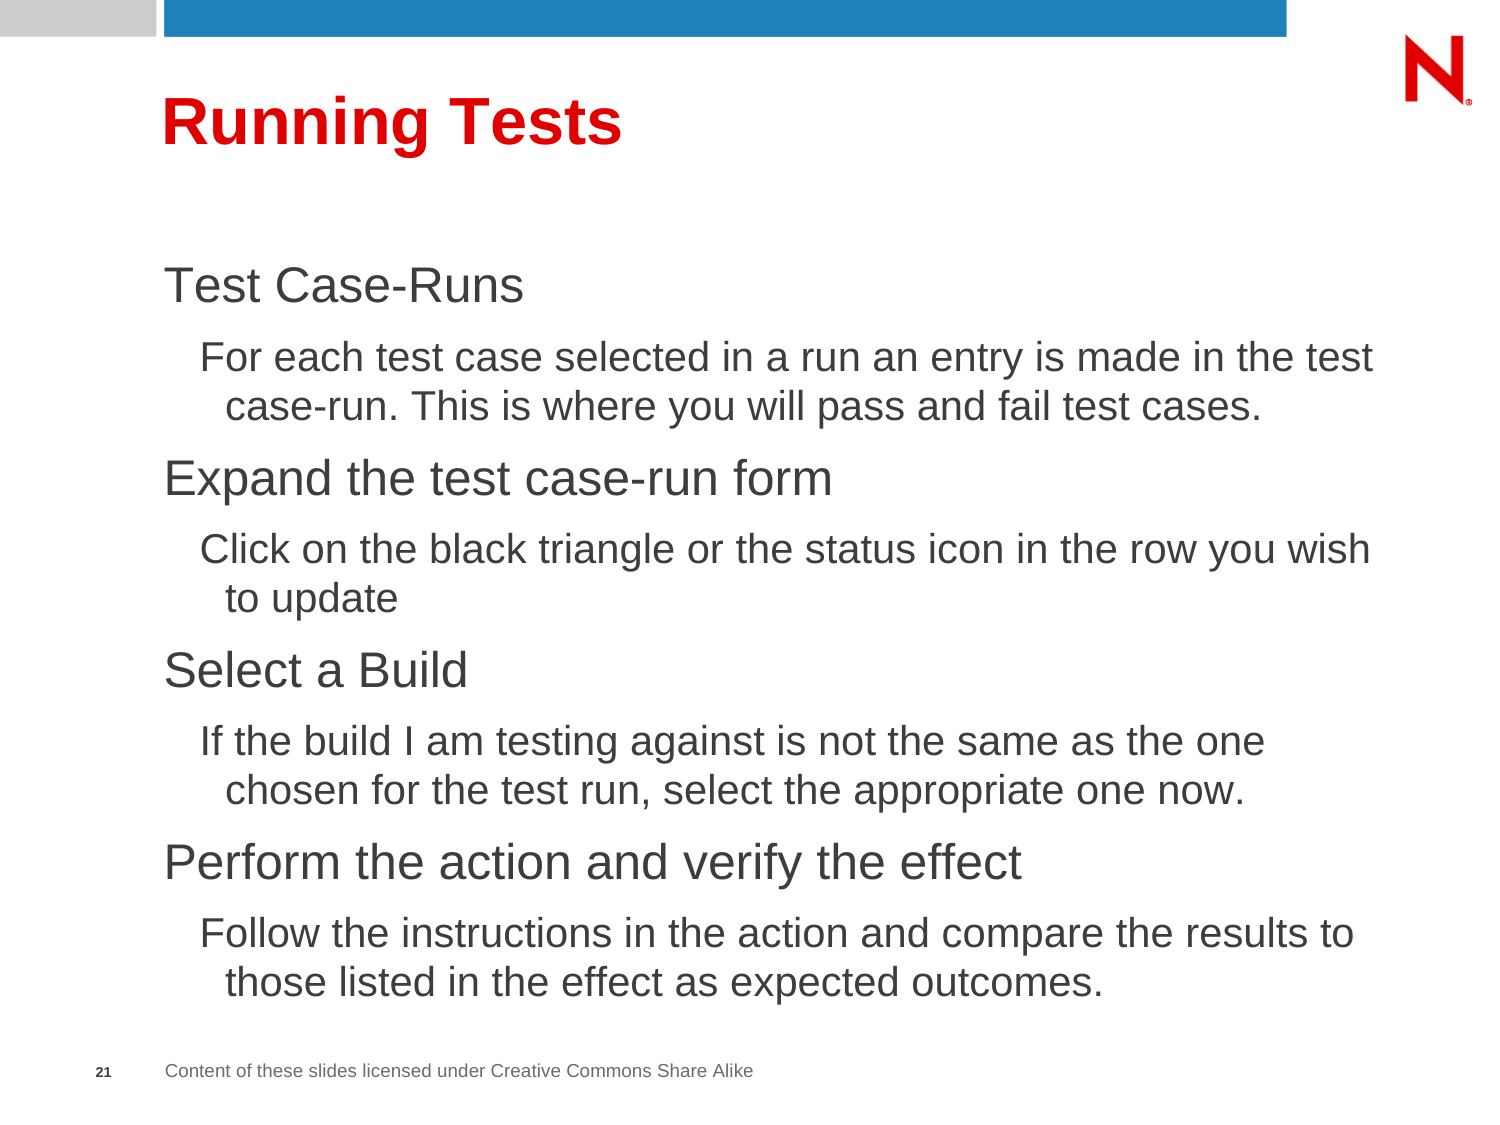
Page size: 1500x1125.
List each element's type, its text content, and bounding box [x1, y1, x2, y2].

picture [1403, 32, 1473, 107]
list Test Case-Runs For each test case selected in a run an entry is made in the test case-run. This is where you will pass and fail test cases. Expand the test case-run form Click on the black triangle or the status icon in the row you wish to update Select a Build If the build I am testing against is not the same as the one chosen for the test run, select the appropriate one now. Perform the action and verify the effect Follow the instructions in the action and compare the results to those listed in the effect as expected outcomes. [163, 254, 1404, 1029]
title Running Tests [161, 41, 1383, 205]
